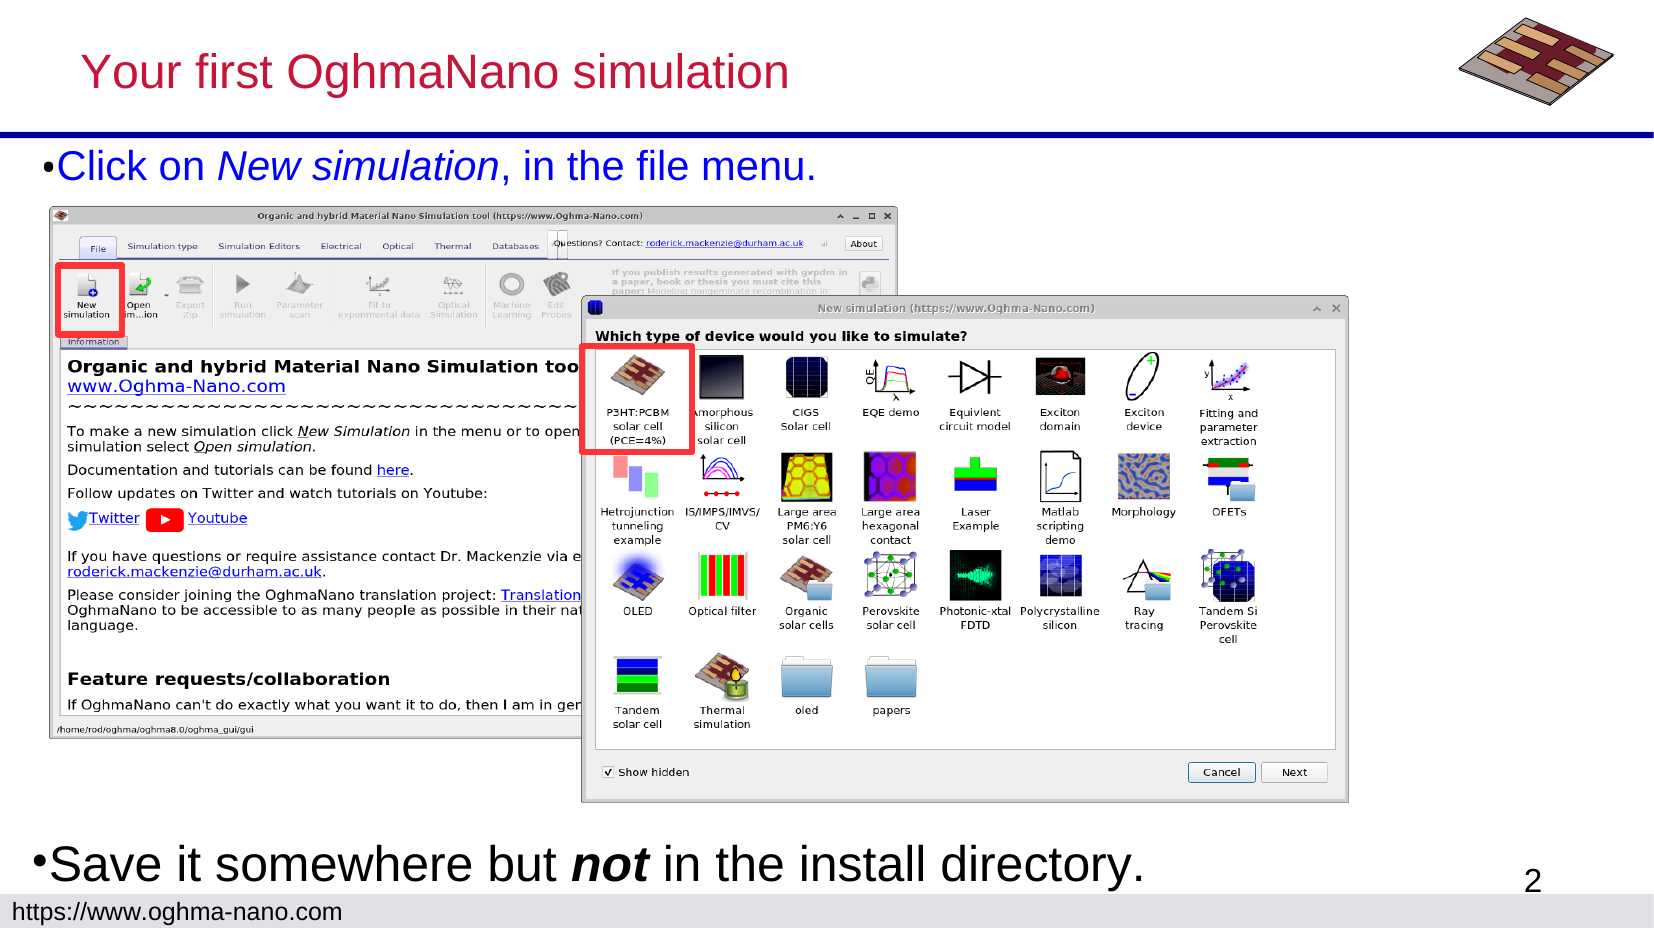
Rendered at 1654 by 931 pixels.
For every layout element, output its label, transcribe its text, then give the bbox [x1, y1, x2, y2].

text_box Click on New simulation, in the file menu. [26, 134, 1233, 197]
title Your first OghmaNano simulation [65, 28, 1430, 116]
text_box <number> [1509, 852, 1654, 911]
text_box Save it somewhere but not in the install directory. [16, 823, 1644, 931]
picture [49, 206, 1349, 803]
